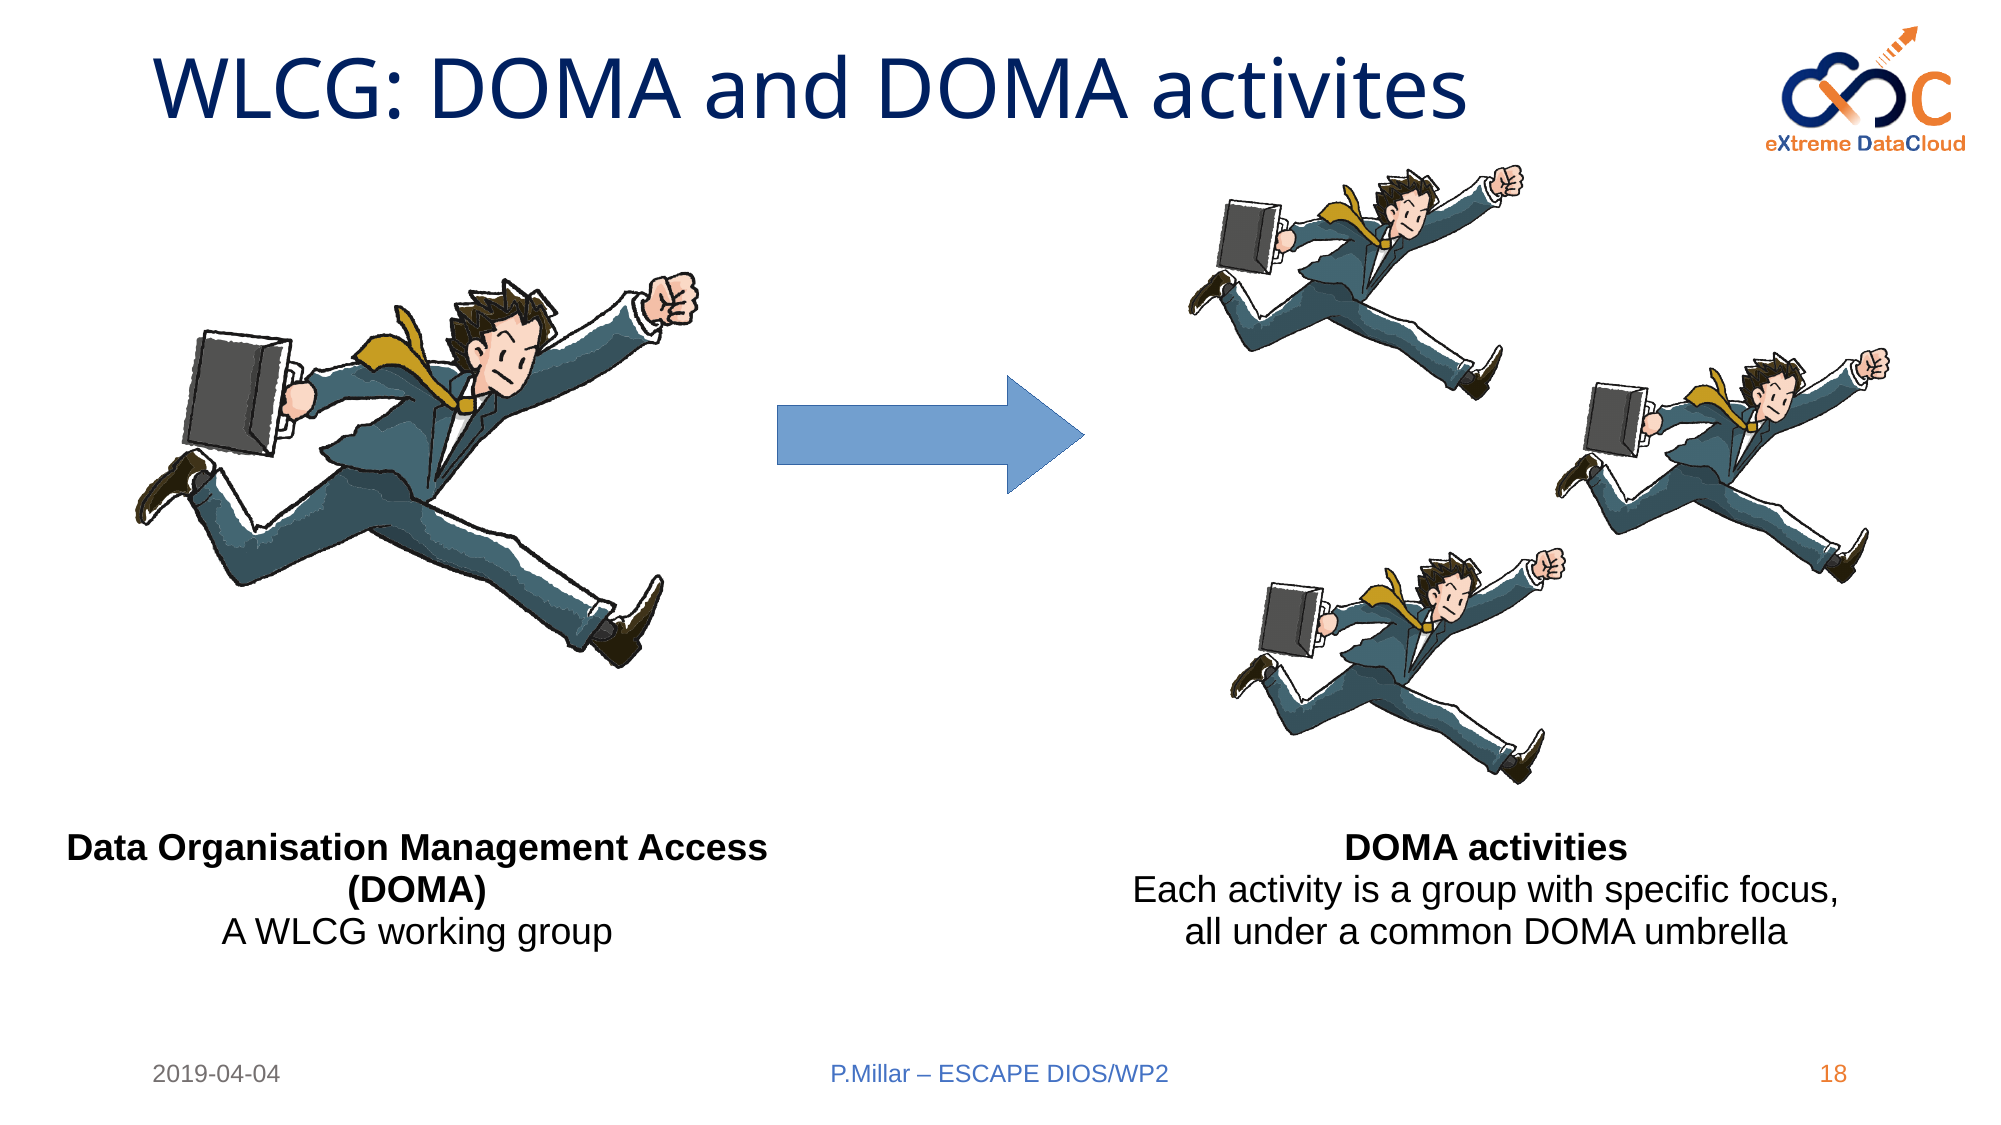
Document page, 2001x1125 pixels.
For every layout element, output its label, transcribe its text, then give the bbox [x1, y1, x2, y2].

picture [133, 269, 701, 671]
slide_number <number> [1412, 1042, 1863, 1103]
text_box [777, 375, 1085, 494]
picture [1229, 346, 1891, 786]
title WLCG: DOMA and DOMA activites [137, 18, 1777, 152]
picture [1740, 18, 1985, 170]
text_box Data Organisation Management Access (DOMA) A WLCG working group [45, 819, 790, 975]
footer P.Millar – ESCAPE DIOS/WP2 [662, 1042, 1338, 1103]
slide_number 2019-04-04 [137, 1042, 588, 1103]
text_box DOMA activities Each activity is a group with specific focus, all under a common DOMA umbrella [1114, 819, 1859, 975]
picture [1187, 163, 1525, 402]
